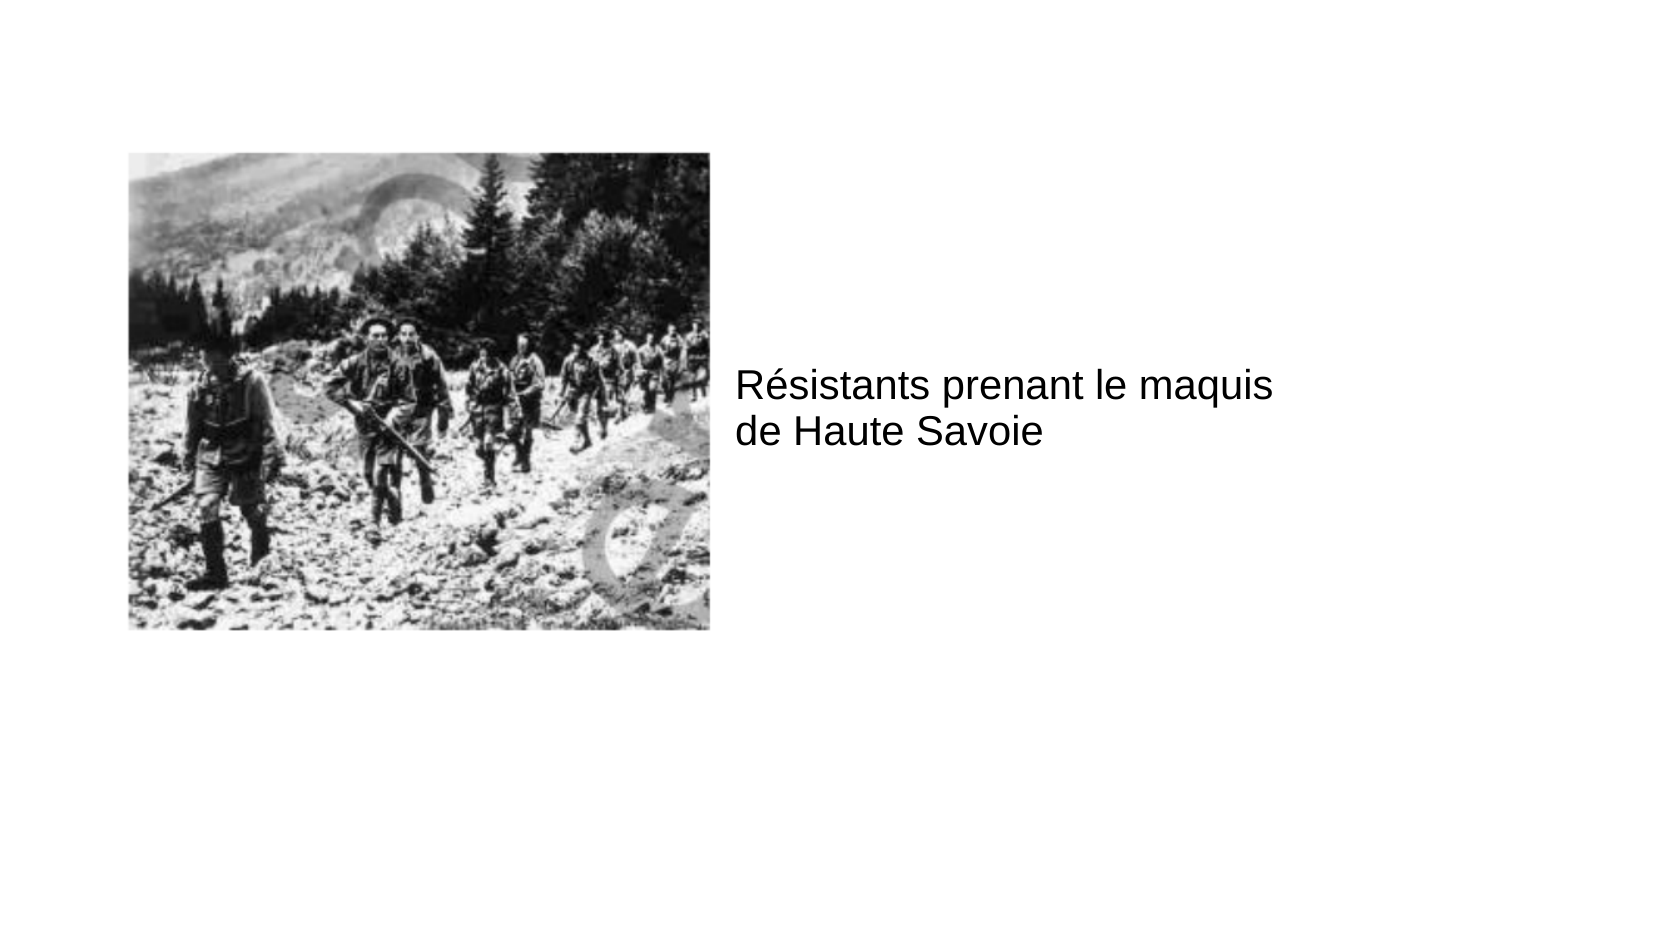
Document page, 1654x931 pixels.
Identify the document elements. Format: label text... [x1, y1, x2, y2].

picture [118, 142, 719, 638]
text_box Résistants prenant le maquis de Haute Savoie [720, 354, 1323, 556]
